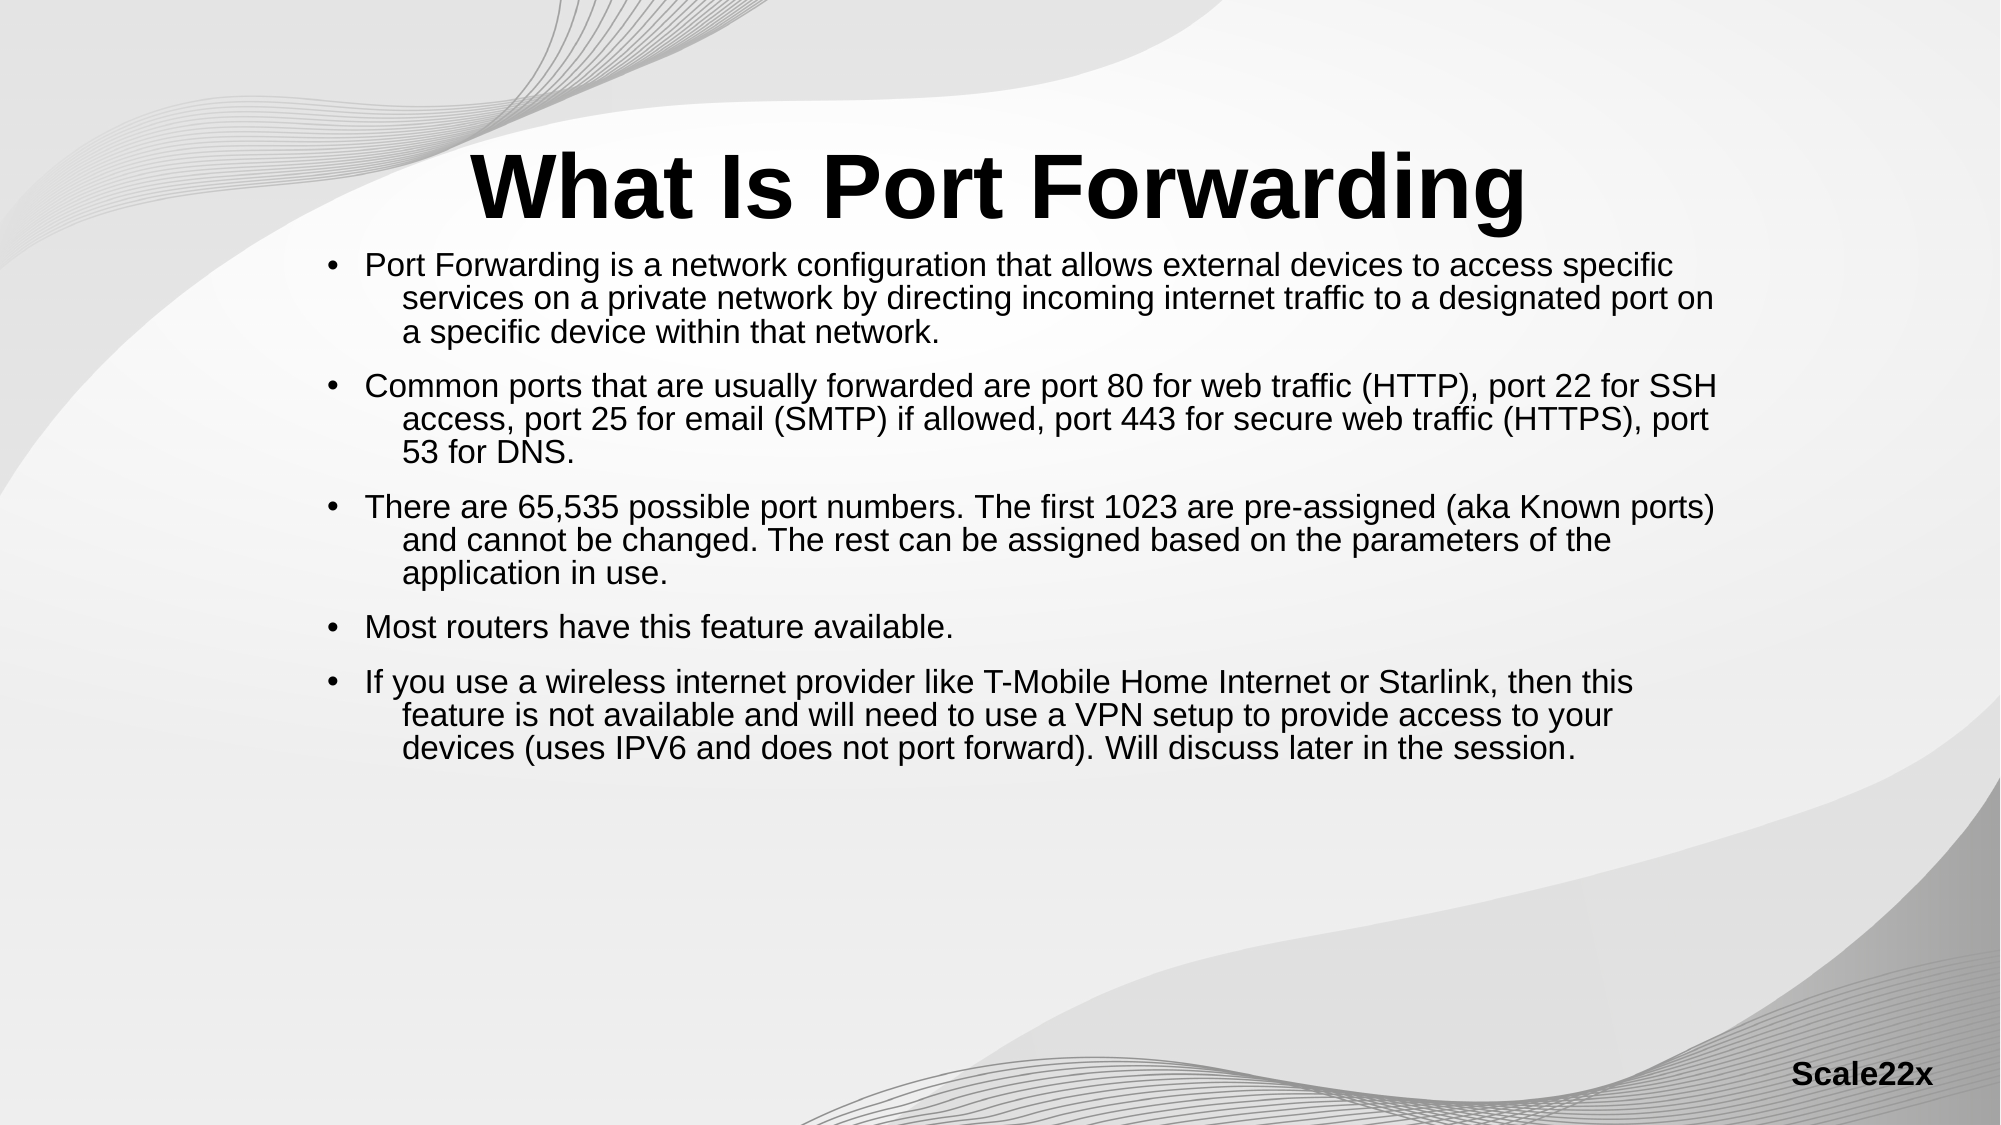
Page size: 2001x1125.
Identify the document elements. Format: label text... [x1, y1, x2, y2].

title What Is Port Forwarding [137, 116, 1863, 266]
text_box Scale22x [1776, 1047, 1975, 1103]
picture [0, 0, 2001, 1125]
list Port Forwarding is a network configuration that allows external devices to access specific services on a private network by directing incoming internet traffic to a designated port on a specific device within that network. Common ports that are usually forwarded are port 80 for web traffic (HTTP), port 22 for SSH access, port 25 for email (SMTP) if allowed, port 443 for secure web traffic (HTTPS), port 53 for DNS. There are 65,535 possible port numbers. The first 1023 are pre-assigned (aka Known ports) and cannot be changed. The rest can be assigned based on the parameters of the application in use. Most routers have this feature available. If you use a wireless internet provider like T-Mobile Home Internet or Starlink, then this feature is not available and will need to use a VPN setup to provide access to your devices (uses IPV6 and does not port forward). Will discuss later in the session. [309, 242, 1740, 840]
